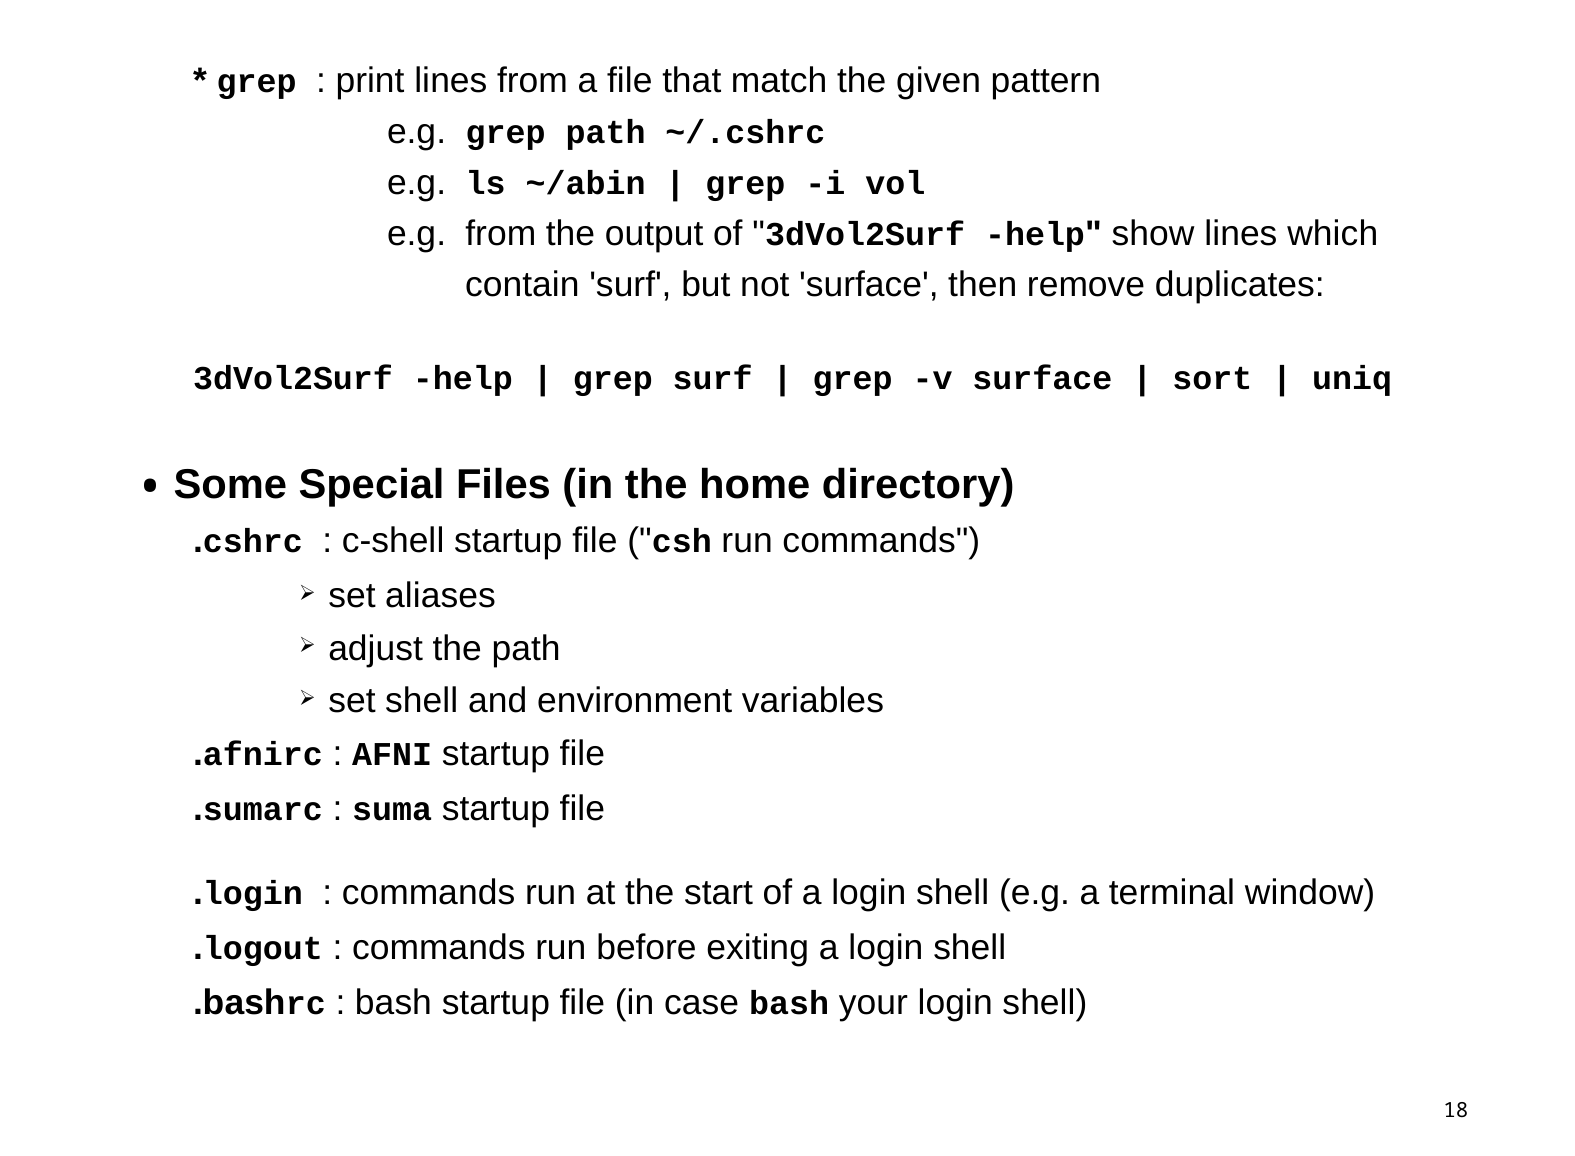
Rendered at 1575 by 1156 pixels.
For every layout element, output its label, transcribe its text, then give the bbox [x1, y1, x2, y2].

list * grep : print lines from a file that match the given pattern e.g. grep path ~/.cshrc e.g. ls ~/abin | grep -i vol e.g. from the output of "3dVol2Surf -help" show lines which contain 'surf', but not 'surface', then remove duplicates: 3dVol2Surf -help | grep surf | grep -v surface | sort | uniq Some Special Files (in the home directory) .cshrc : c-shell startup file ("csh run commands") set aliases adjust the path set shell and environment variables .afnirc : AFNI startup file .sumarc : suma startup file .login : commands run at the start of a login shell (e.g. a terminal window) .logout : commands run before exiting a login shell .bashrc : bash startup file (in case bash your login shell) [118, 52, 1525, 1091]
